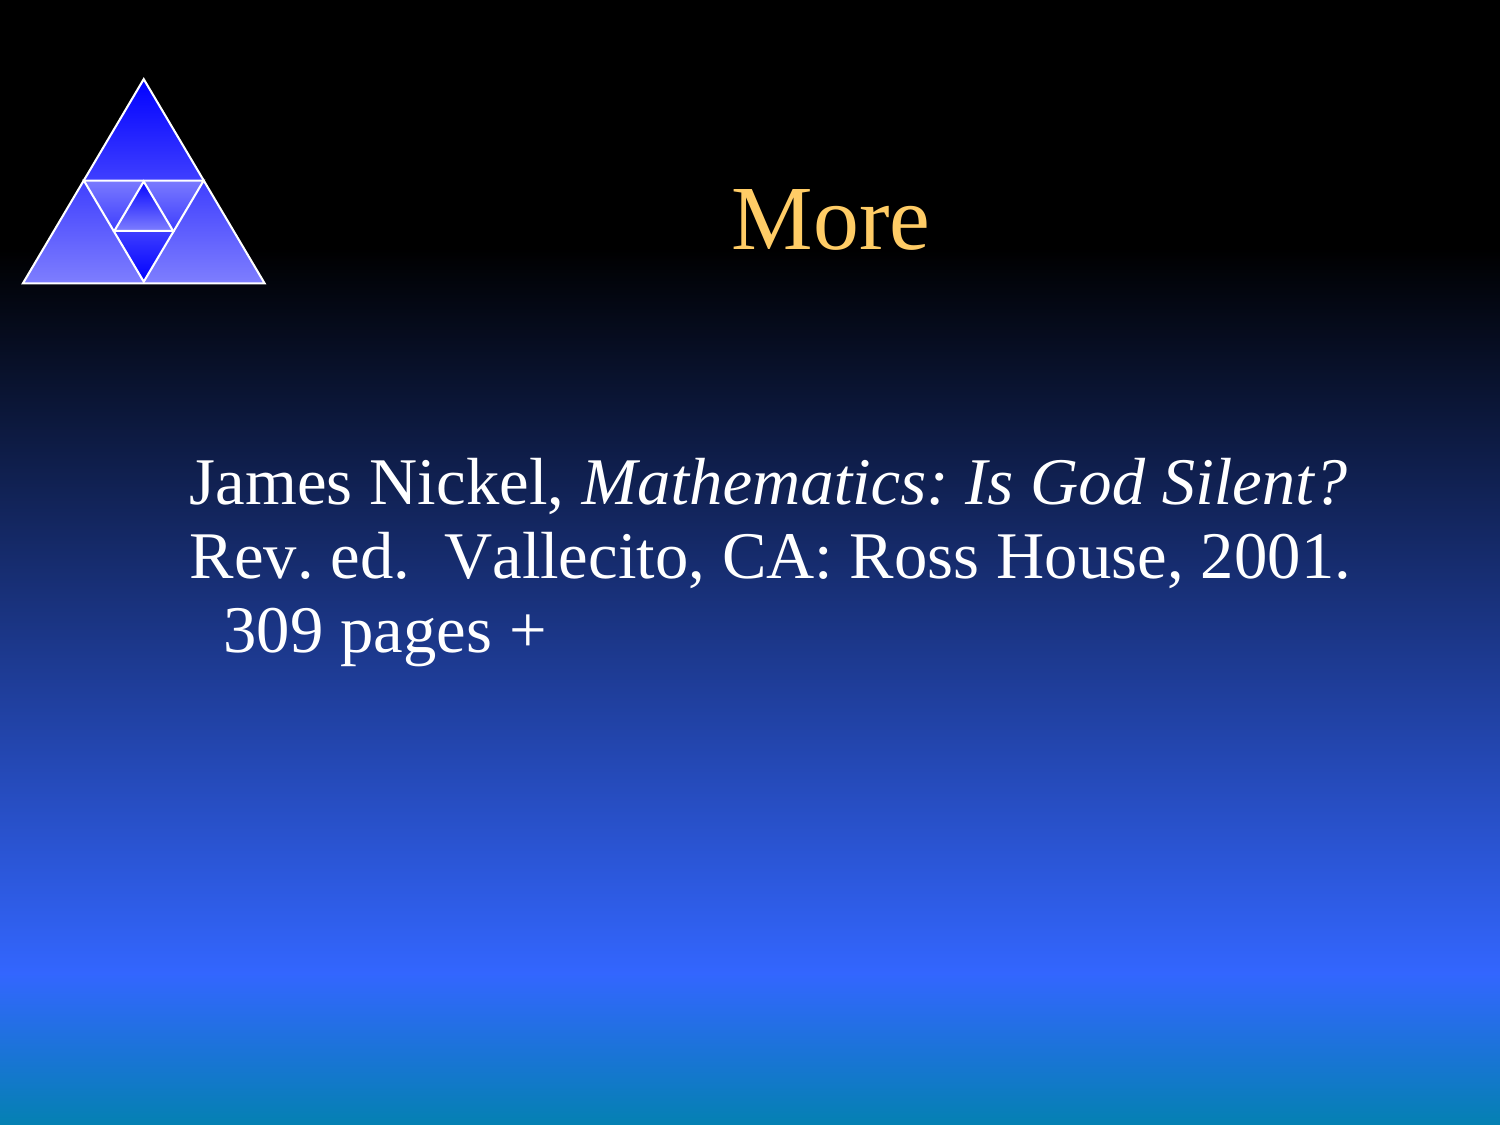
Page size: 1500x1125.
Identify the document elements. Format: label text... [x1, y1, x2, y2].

title More [275, 124, 1388, 313]
text_box James Nickel, Mathematics: Is God Silent? Rev. ed. Vallecito, CA: Ross House, 2001. 309 pages + [174, 437, 1376, 676]
